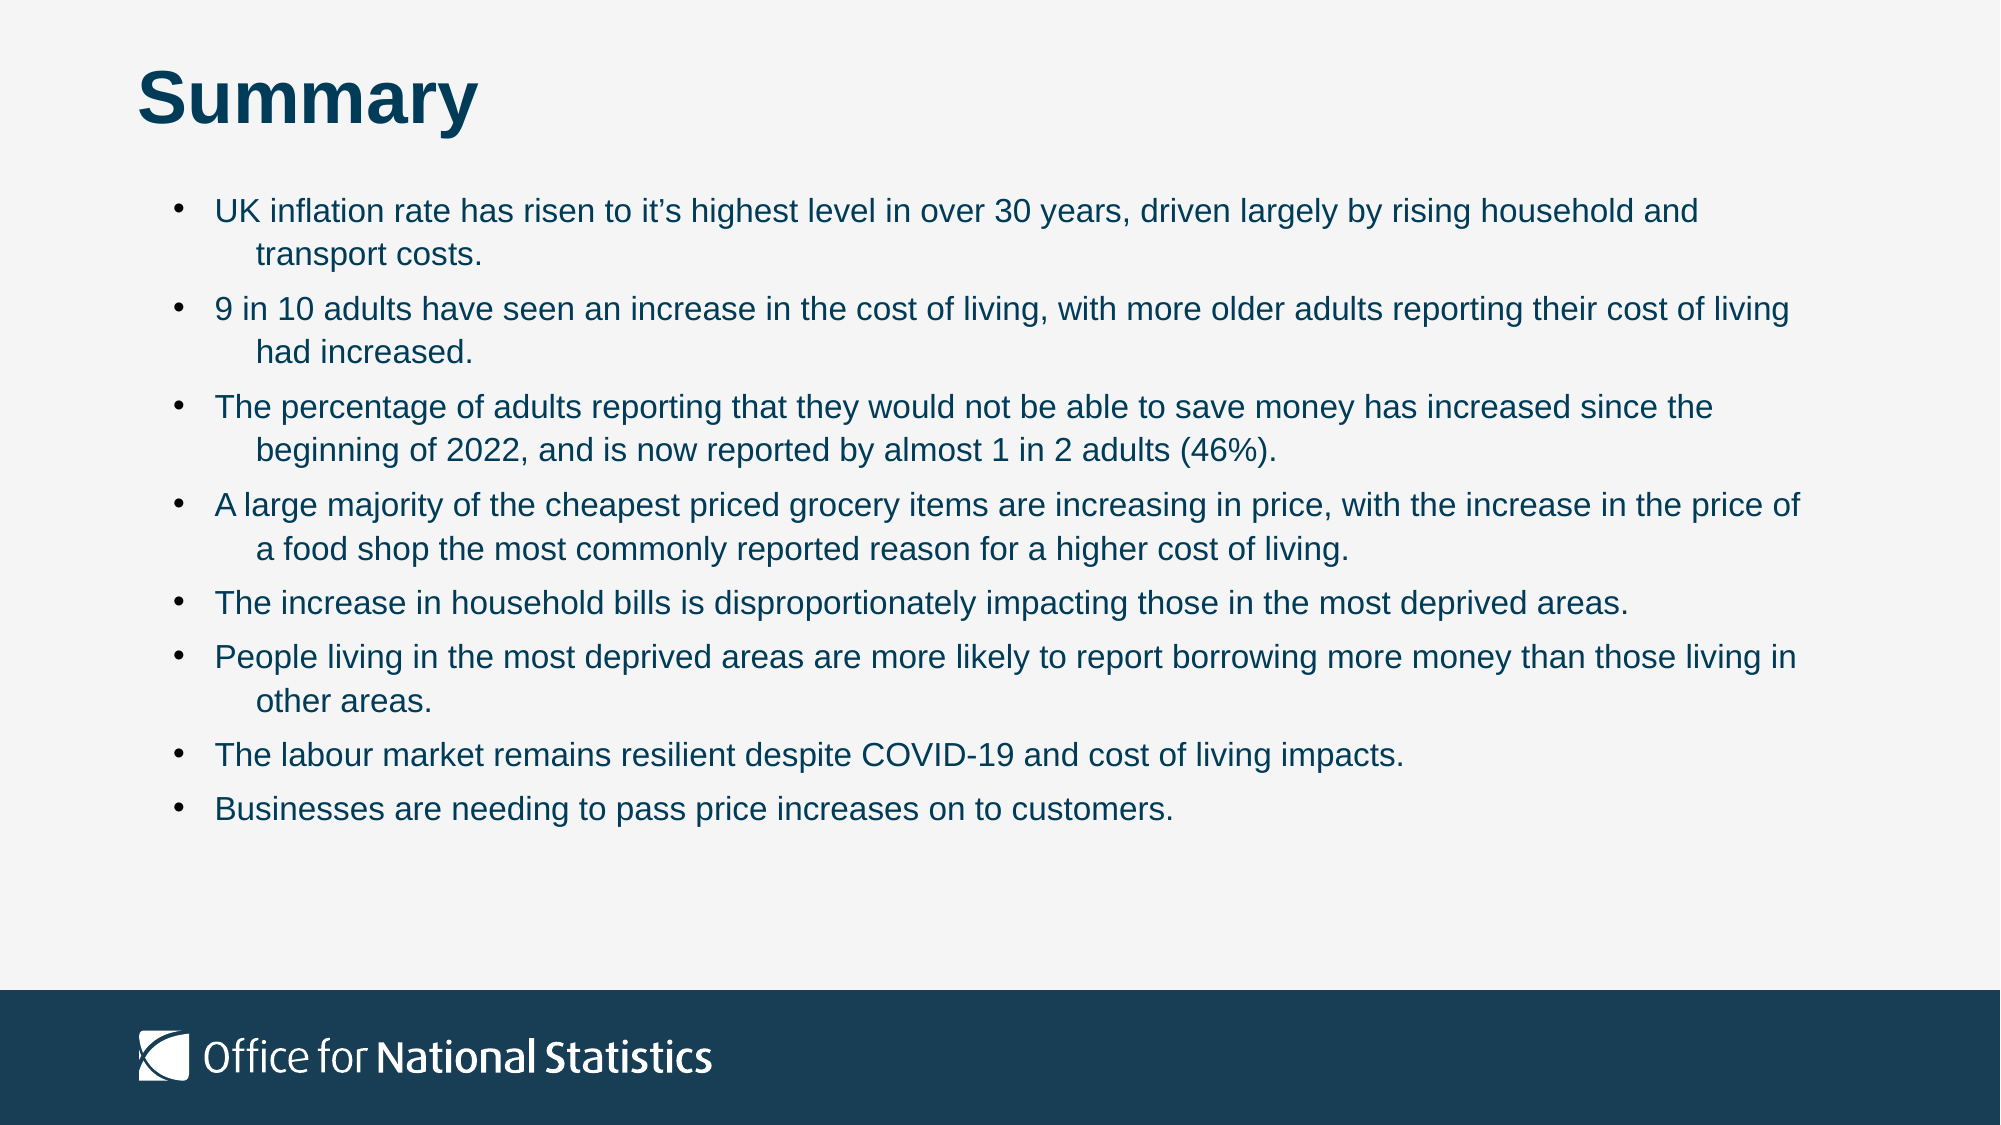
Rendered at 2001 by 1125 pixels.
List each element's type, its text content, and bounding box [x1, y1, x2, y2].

title Summary [137, 54, 1863, 142]
list UK inflation rate has risen to it’s highest level in over 30 years, driven largely by rising household and transport costs. 9 in 10 adults have seen an increase in the cost of living, with more older adults reporting their cost of living had increased. The percentage of adults reporting that they would not be able to save money has increased since the beginning of 2022, and is now reported by almost 1 in 2 adults (46%). A large majority of the cheapest priced grocery items are increasing in price, with the increase in the price of a food shop the most commonly reported reason for a higher cost of living. The increase in household bills is disproportionately impacting those in the most deprived areas. People living in the most deprived areas are more likely to report borrowing more money than those living in other areas. The labour market remains resilient despite COVID-19 and cost of living impacts. Businesses are needing to pass price increases on to customers. [173, 184, 1825, 833]
